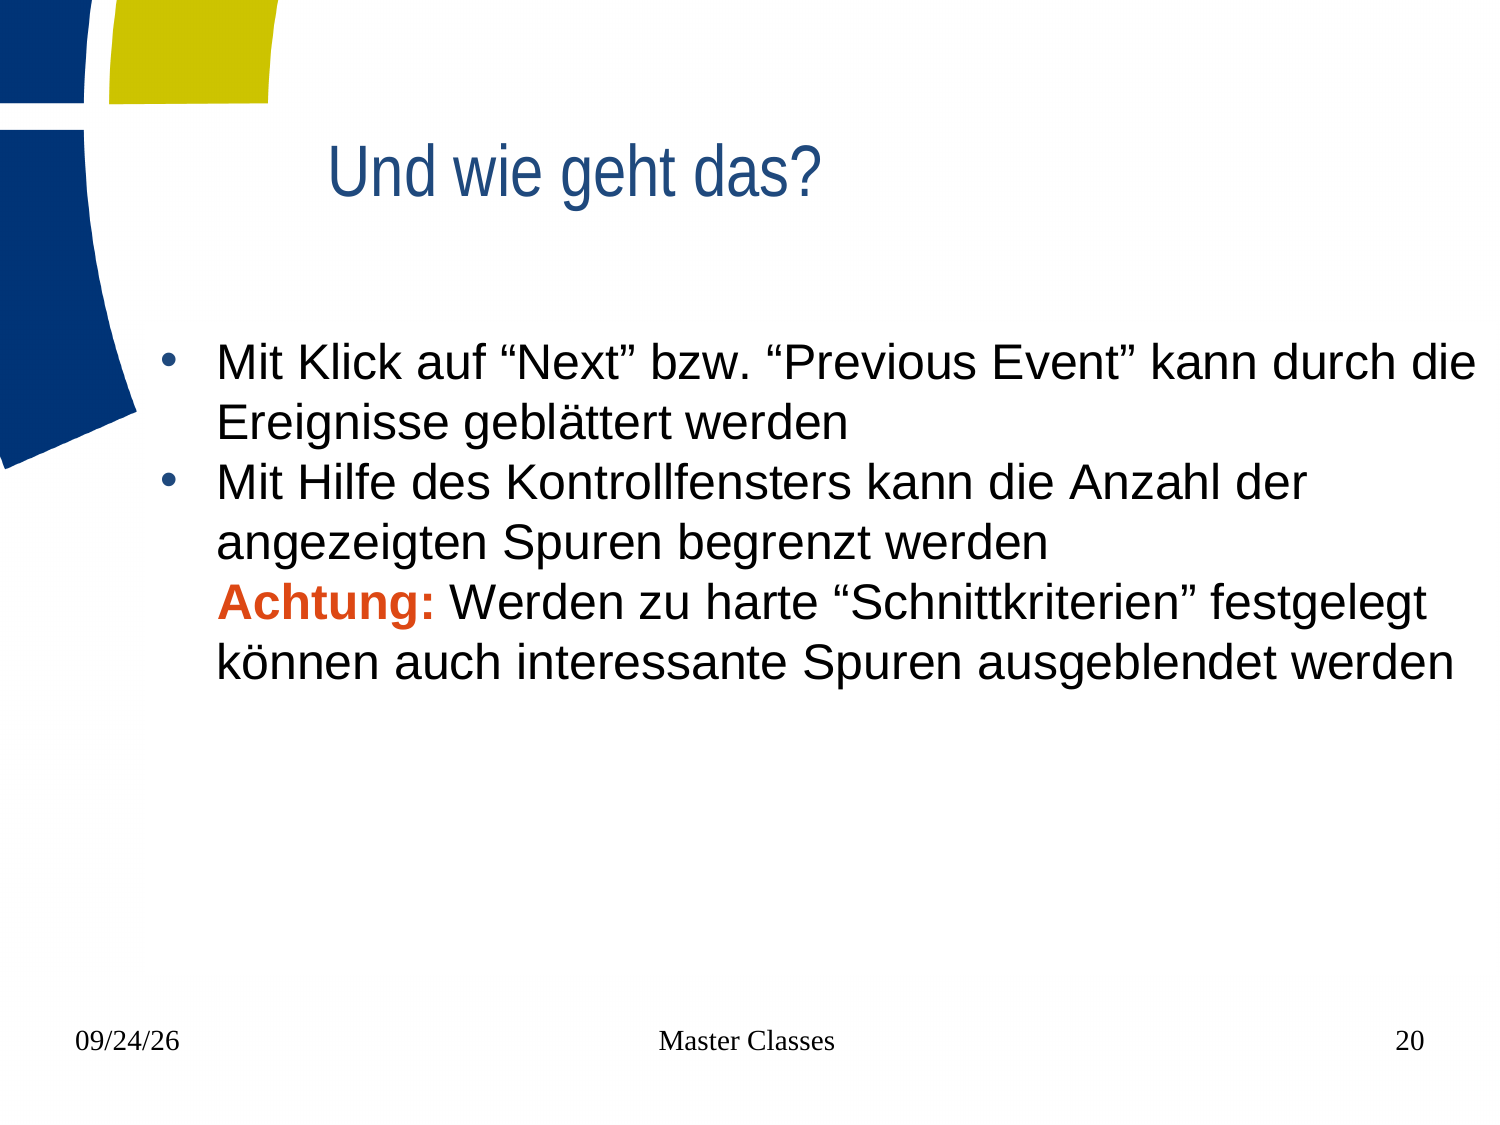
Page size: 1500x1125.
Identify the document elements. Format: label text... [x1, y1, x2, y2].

text_box Mit Klick auf “Next” bzw. “Previous Event” kann durch die Ereignisse geblättert werden Mit Hilfe des Kontrollfensters kann die Anzahl der angezeigten Spuren begrenzt werden Achtung: Werden zu harte “Schnittkriterien” festgelegt können auch interessante Spuren ausgeblendet werden [145, 322, 1496, 975]
title Und wie geht das? [312, 101, 1400, 233]
picture [0, 0, 1500, 1125]
